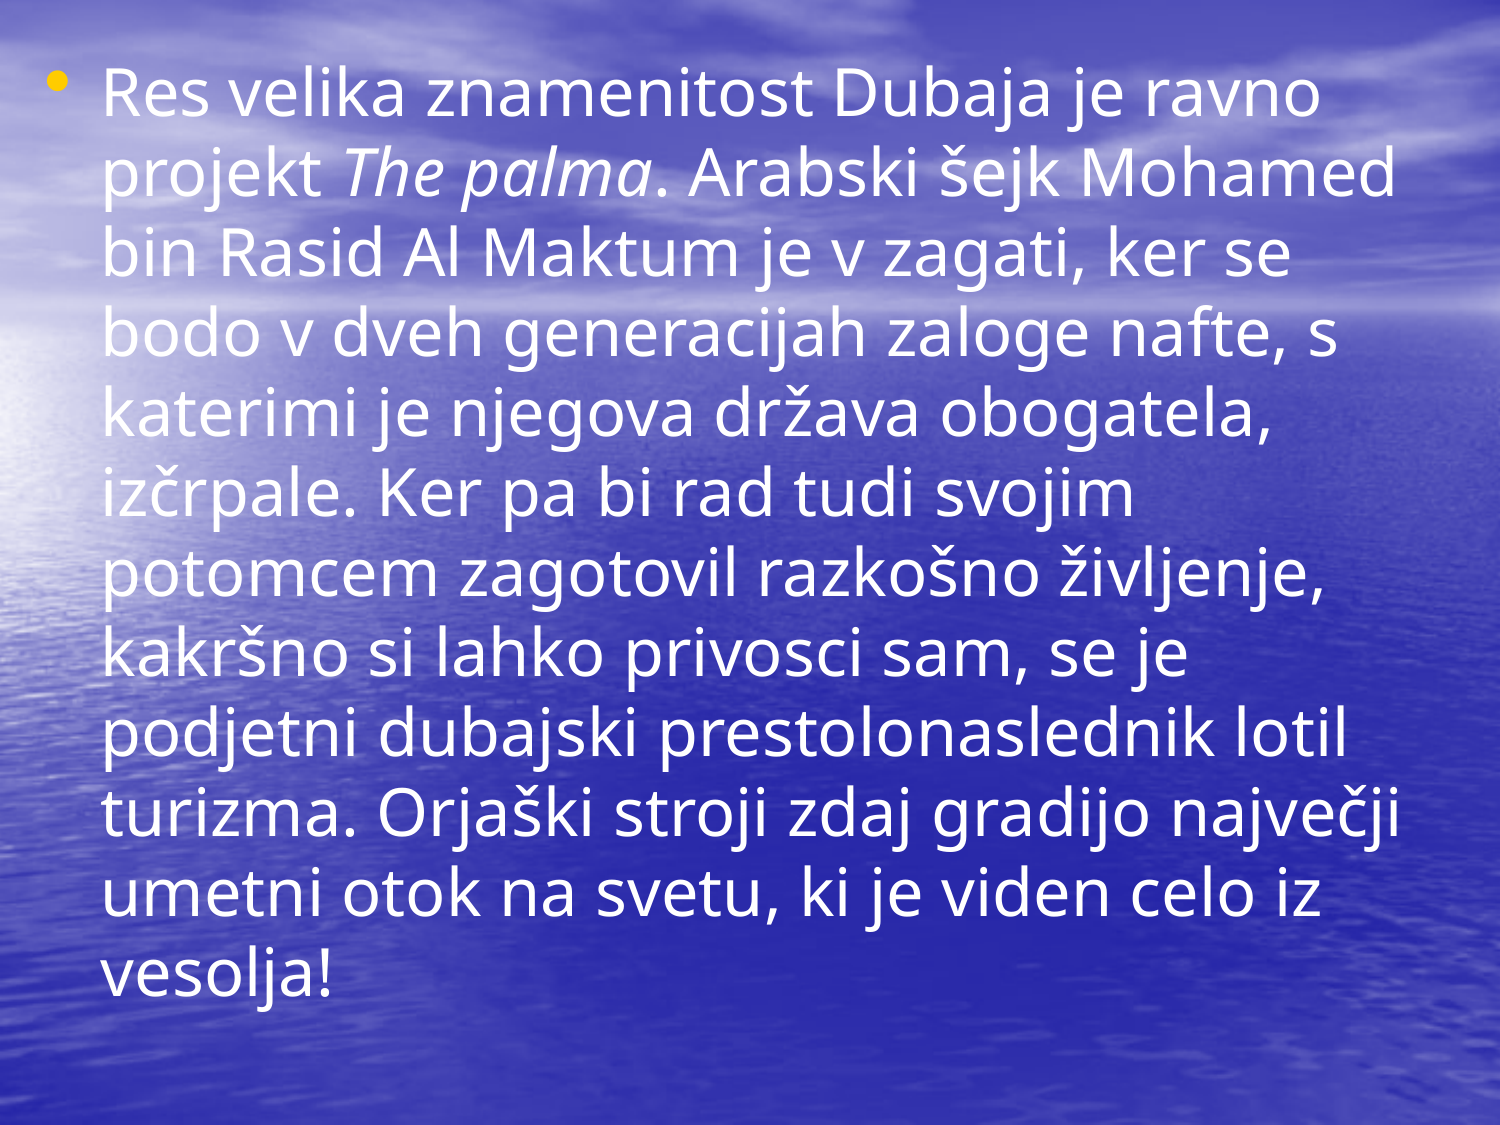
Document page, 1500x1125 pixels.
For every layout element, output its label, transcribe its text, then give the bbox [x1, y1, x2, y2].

picture [0, 0, 1500, 1125]
list Res velika znamenitost Dubaja je ravno projekt The palma. Arabski šejk Mohamed bin Rasid Al Maktum je v zagati, ker se bodo v dveh generacijah zaloge nafte, s katerimi je njegova država obogatela, izčrpale. Ker pa bi rad tudi svojim potomcem zagotovil razkošno življenje, kakršno si lahko privosci sam, se je podjetni dubajski prestolonaslednik lotil turizma. Orjaški stroji zdaj gradijo največji umetni otok na svetu, ki je viden celo iz vesolja! [29, 42, 1459, 1094]
